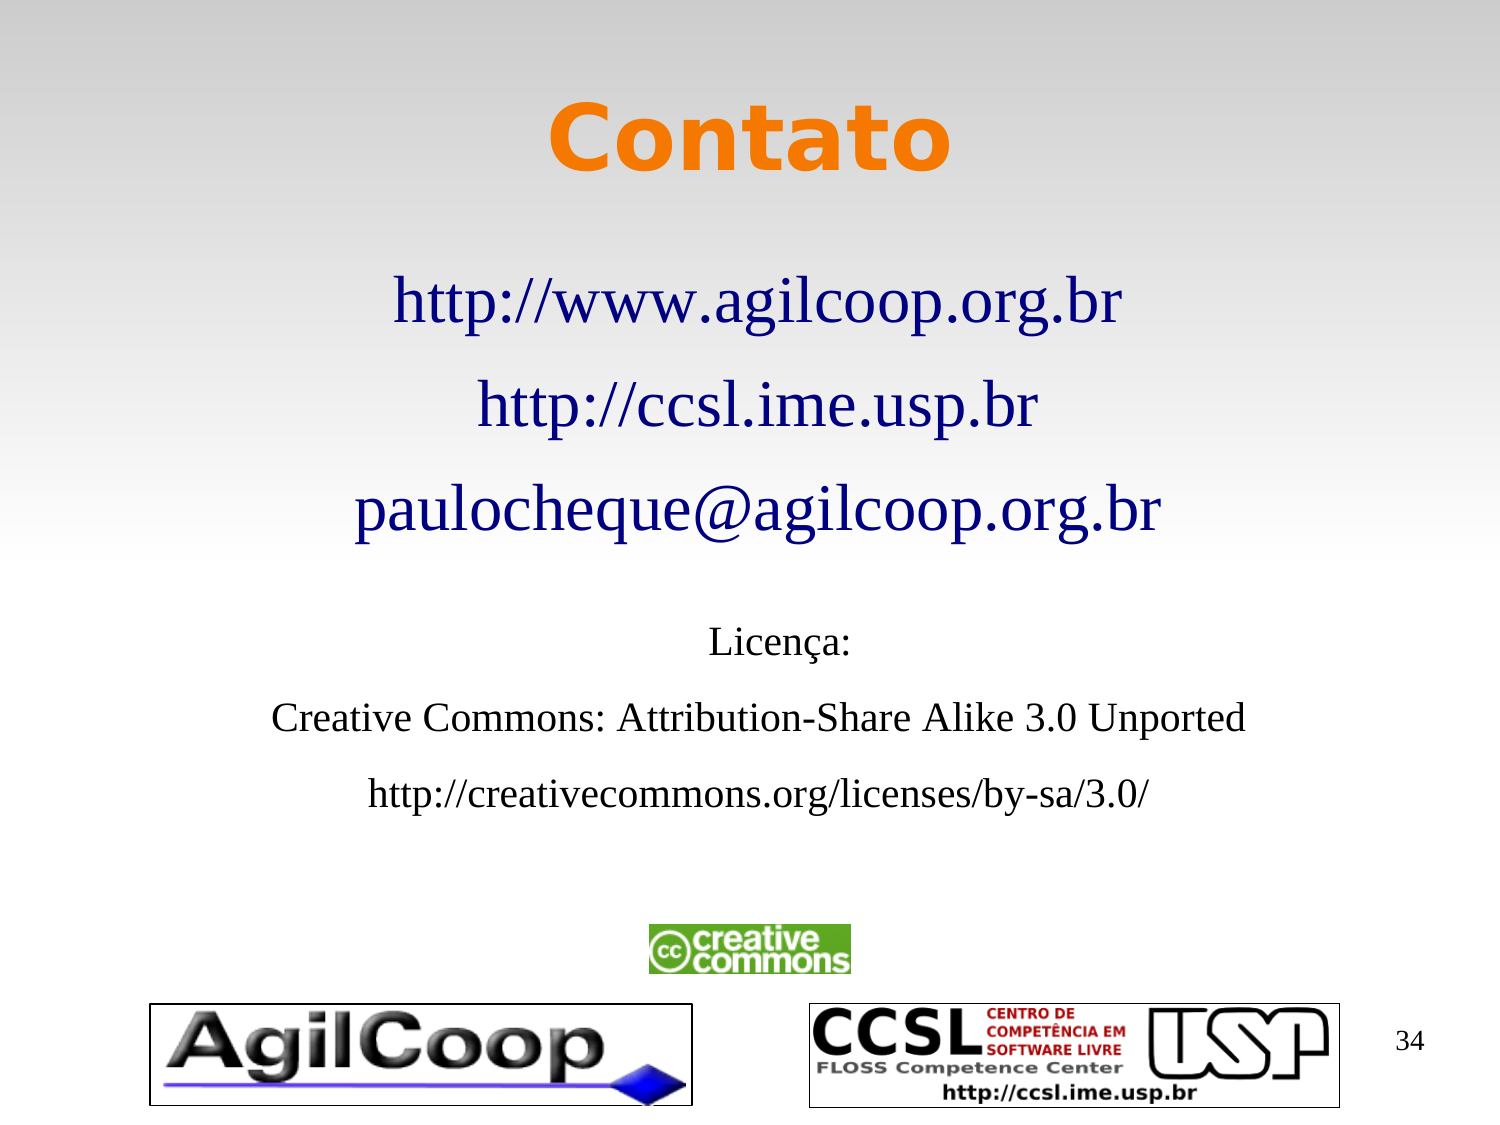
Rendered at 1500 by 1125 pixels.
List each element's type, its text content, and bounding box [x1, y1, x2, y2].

list http://www.agilcoop.org.br http://ccsl.ime.usp.br paulocheque@agilcoop.org.br Licença: Creative Commons: Attribution-Share Alike 3.0 Unported http://creativecommons.org/licenses/by-sa/3.0/ [75, 263, 1425, 993]
text_box [809, 1003, 813, 1108]
text_box [148, 1003, 692, 1106]
text_box [1329, 1003, 1340, 1108]
title Contato [75, 44, 1425, 233]
picture [813, 1003, 1329, 1108]
picture [649, 924, 851, 974]
picture [162, 1007, 686, 1106]
